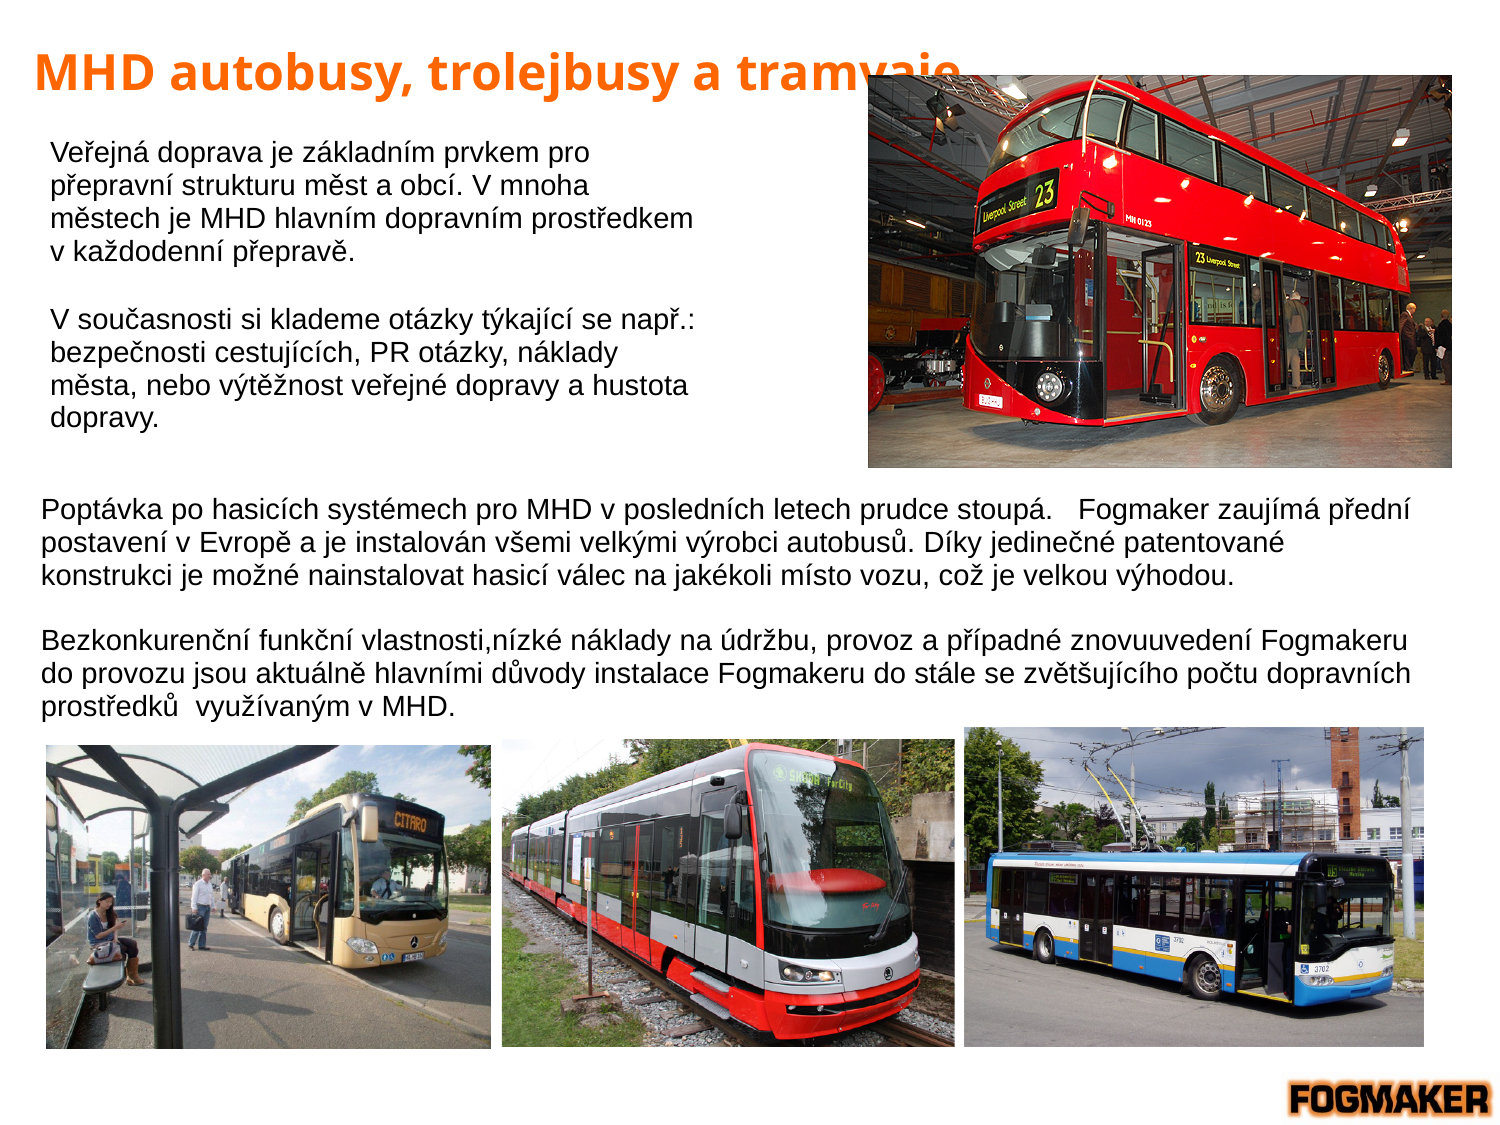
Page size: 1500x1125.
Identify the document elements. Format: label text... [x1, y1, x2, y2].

text_box Veřejná doprava je základním prvkem pro přepravní strukturu měst a obcí. V mnoha městech je MHD hlavním dopravním prostředkem v každodenní přepravě. V současnosti si klademe otázky týkající se např.: bezpečnosti cestujících, PR otázky, náklady města, nebo výtěžnost veřejné dopravy a hustota dopravy. [35, 128, 715, 442]
picture [868, 75, 1452, 468]
text_box MHD autobusy, trolejbusy a tramvaje [18, 29, 978, 113]
text_box Poptávka po hasicích systémech pro MHD v posledních letech prudce stoupá. Fogmaker zaujímá přední postavení v Evropě a je instalován všemi velkými výrobci autobusů. Díky jedinečné patentované konstrukci je možné nainstalovat hasicí válec na jakékoli místo vozu, což je velkou výhodou. Bezkonkurenční funkční vlastnosti,nízké náklady na údržbu, provoz a případné znovuuvedení Fogmakeru do provozu jsou aktuálně hlavními důvody instalace Fogmakeru do stále se zvětšujícího počtu dopravních prostředků využívaným v MHD. [26, 485, 1436, 805]
picture [46, 739, 491, 1050]
picture [1281, 1072, 1500, 1125]
picture [964, 727, 1424, 1047]
picture [501, 739, 955, 1047]
